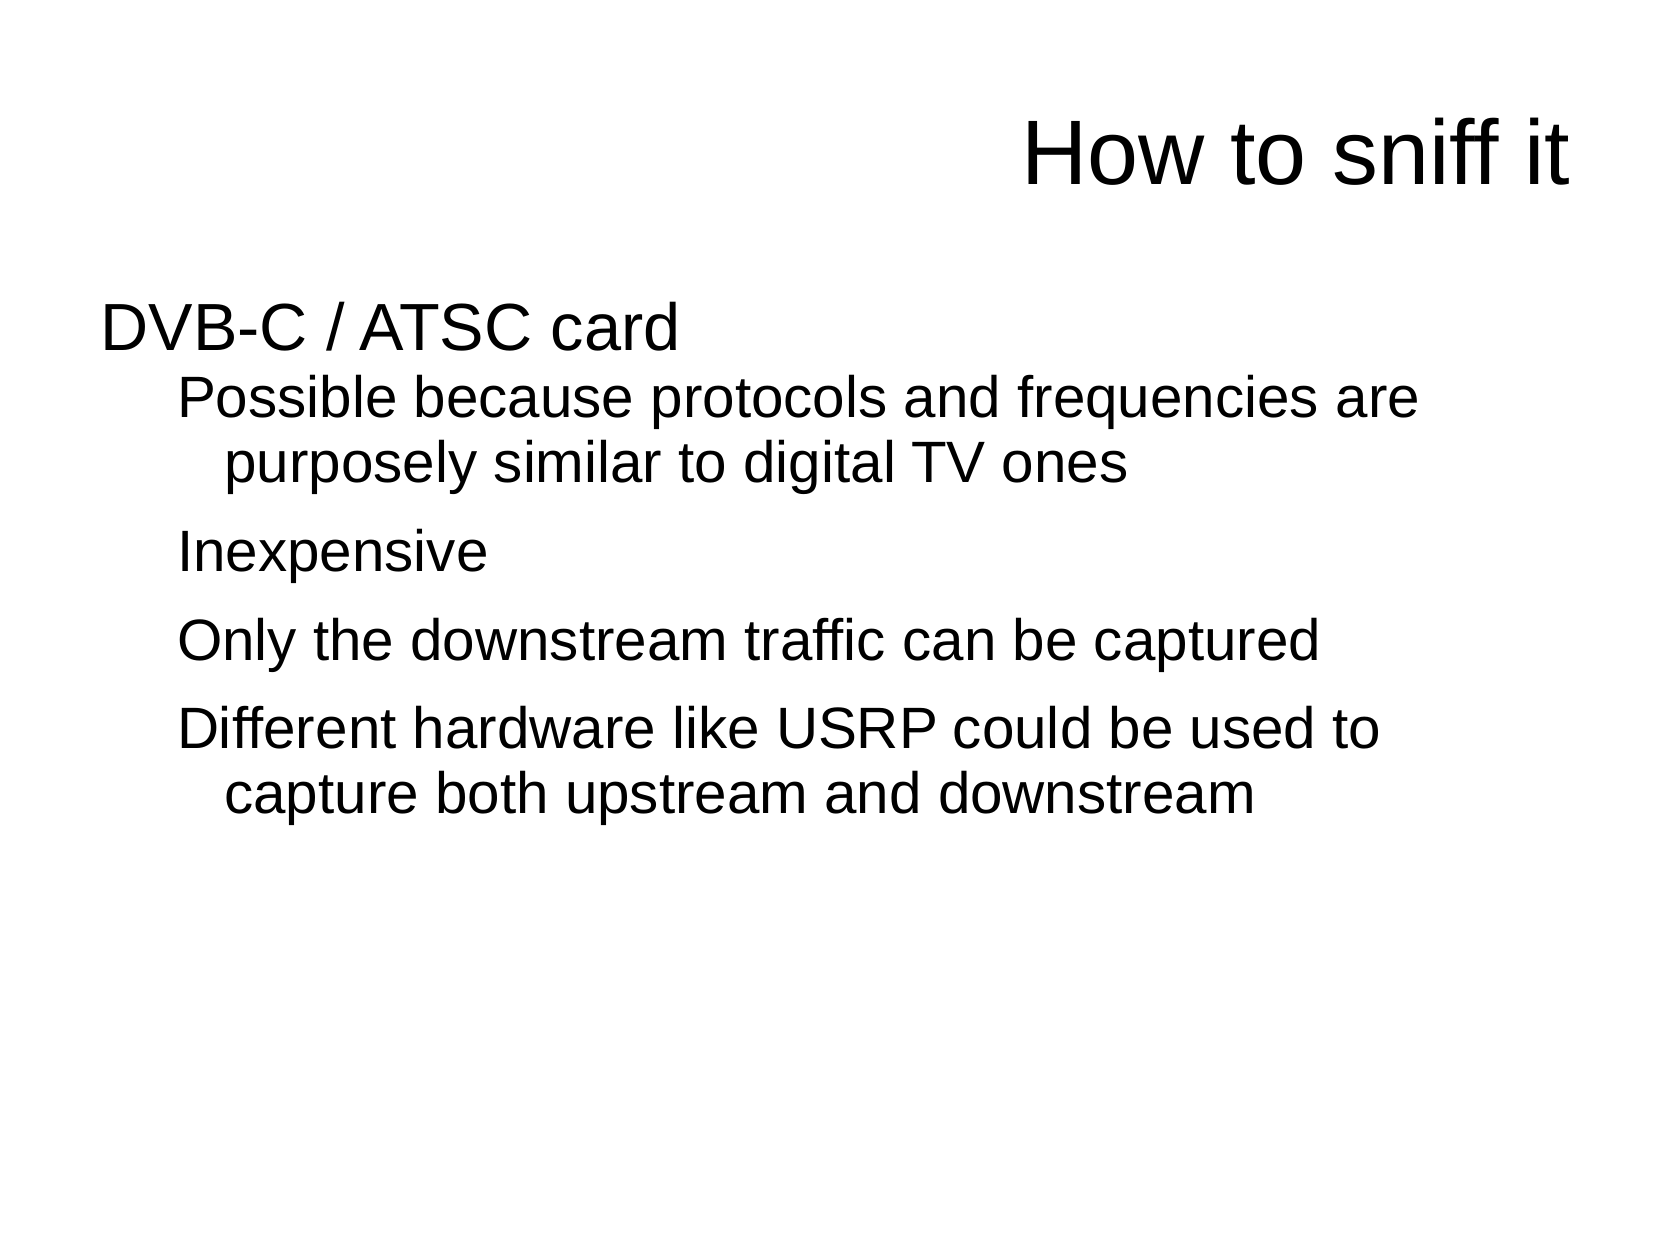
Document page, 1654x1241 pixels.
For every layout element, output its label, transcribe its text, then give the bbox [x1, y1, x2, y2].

title How to sniff it [82, 49, 1571, 257]
list DVB-C / ATSC card Possible because protocols and frequencies are purposely similar to digital TV ones Inexpensive Only the downstream traffic can be captured Different hardware like USRP could be used to capture both upstream and downstream [82, 290, 1571, 1109]
